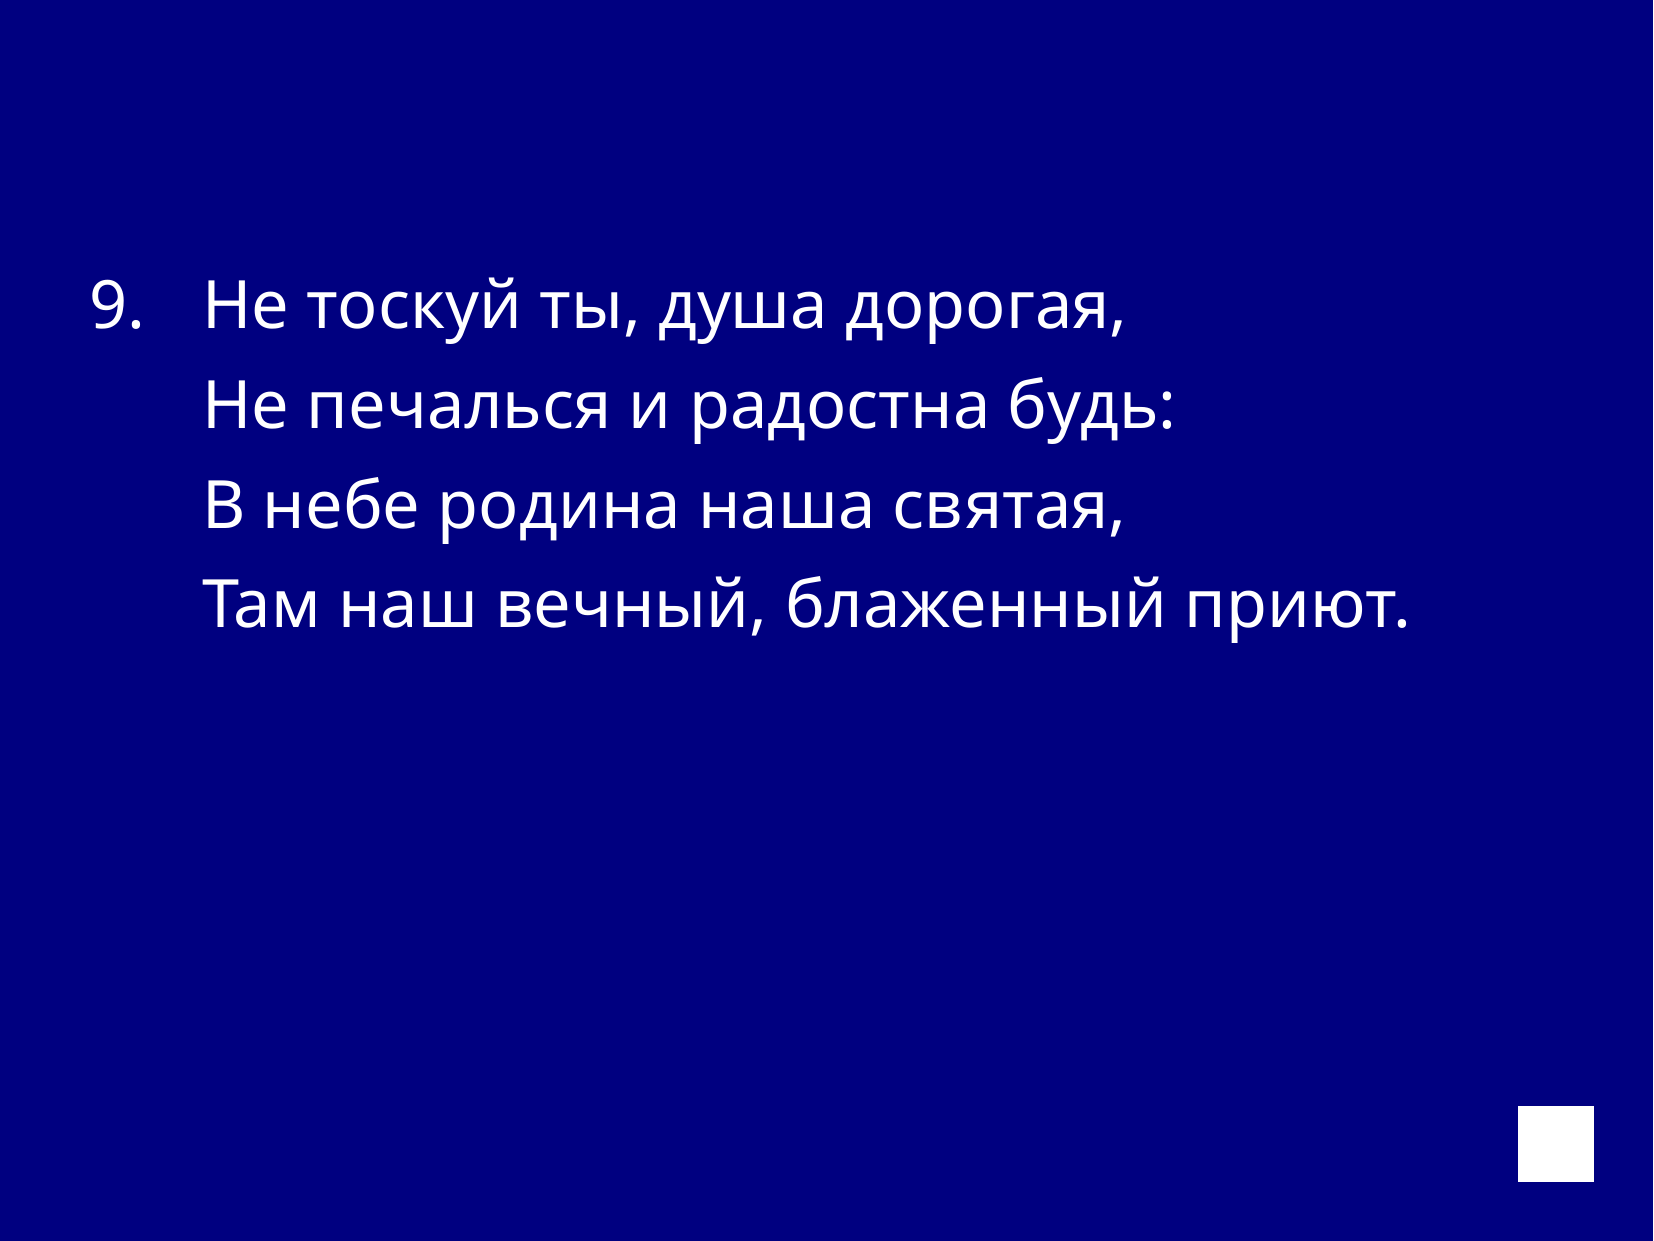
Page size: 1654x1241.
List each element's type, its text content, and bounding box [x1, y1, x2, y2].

text_box [1518, 1106, 1594, 1182]
text_box 9. Не тоскуй ты, душа дорогая, Не печалься и радостна будь: В небе родина наша святая, Там наш вечный, блаженный приют. [75, 150, 1576, 1163]
